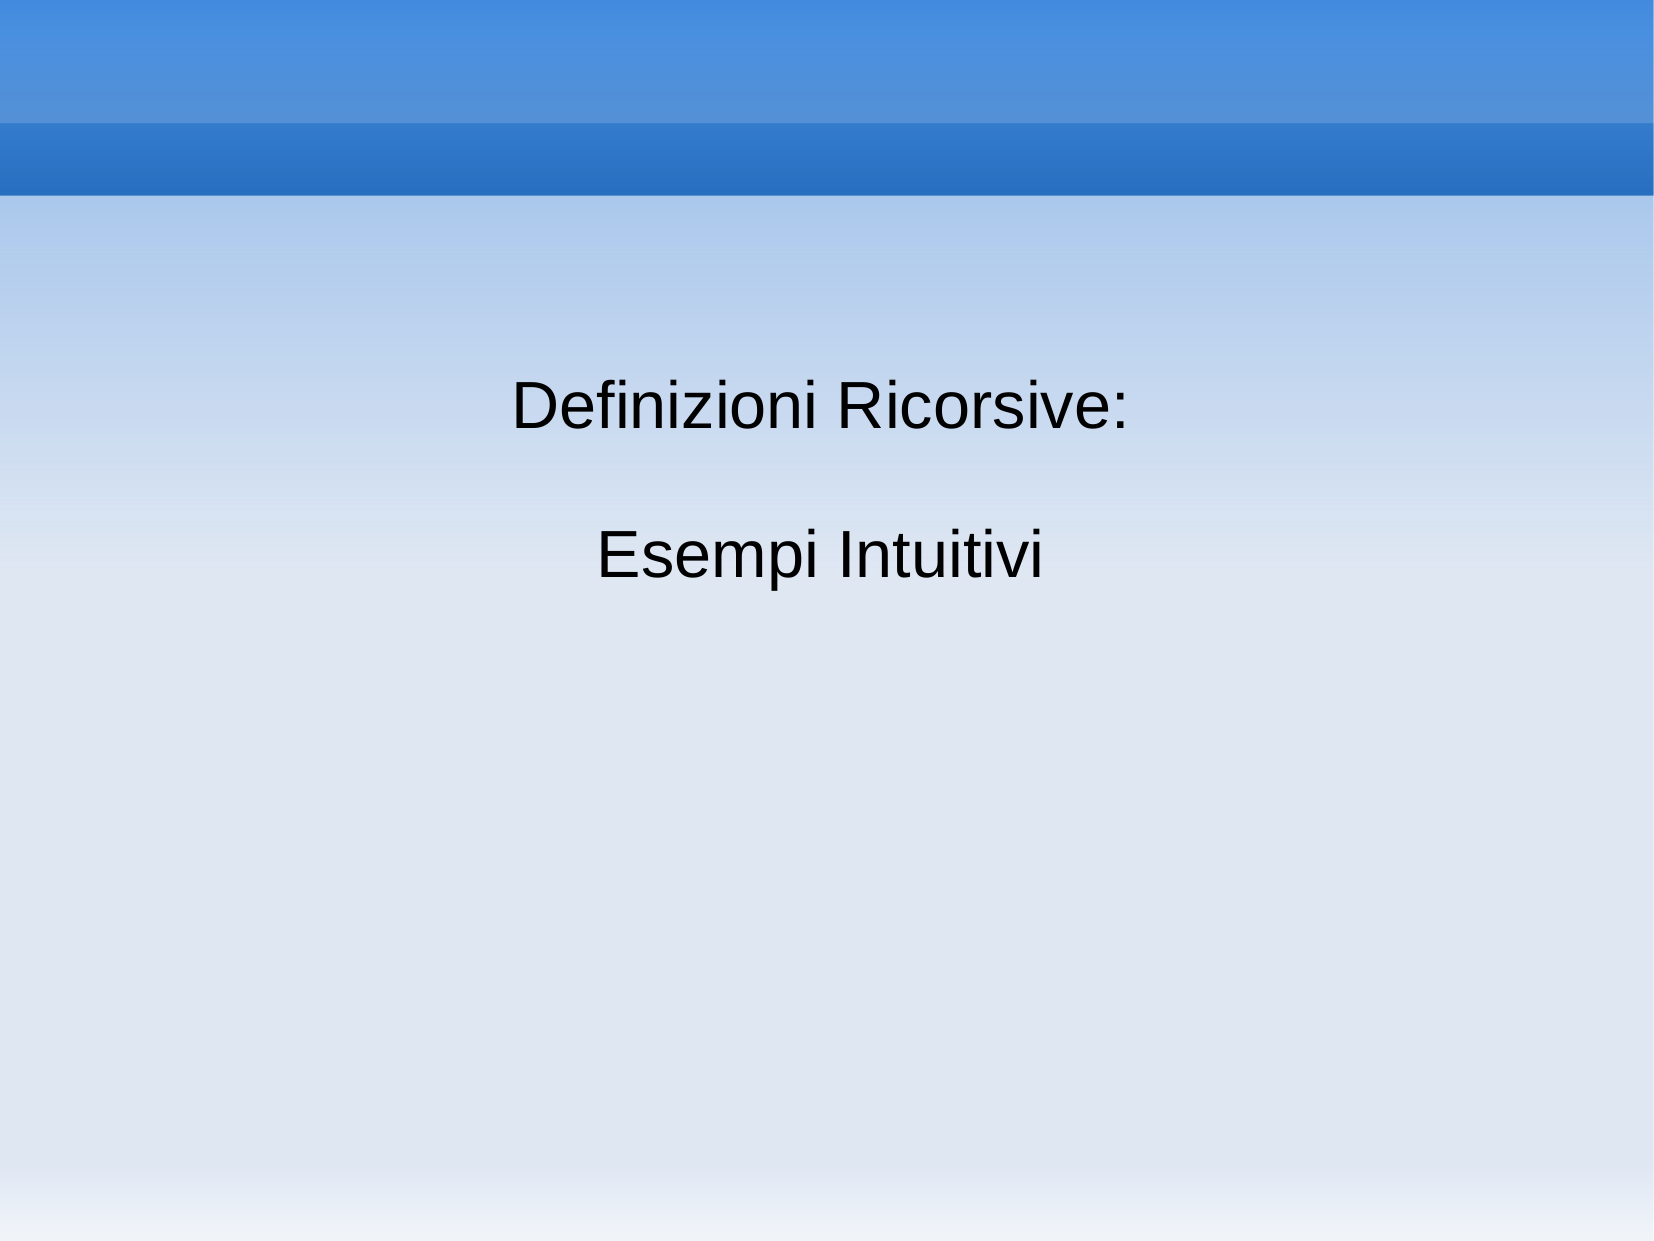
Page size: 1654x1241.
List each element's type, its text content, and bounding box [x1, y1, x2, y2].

picture [0, 0, 1654, 1241]
subtitle Definizioni Ricorsive: Esempi Intuitivi [76, 0, 1565, 960]
